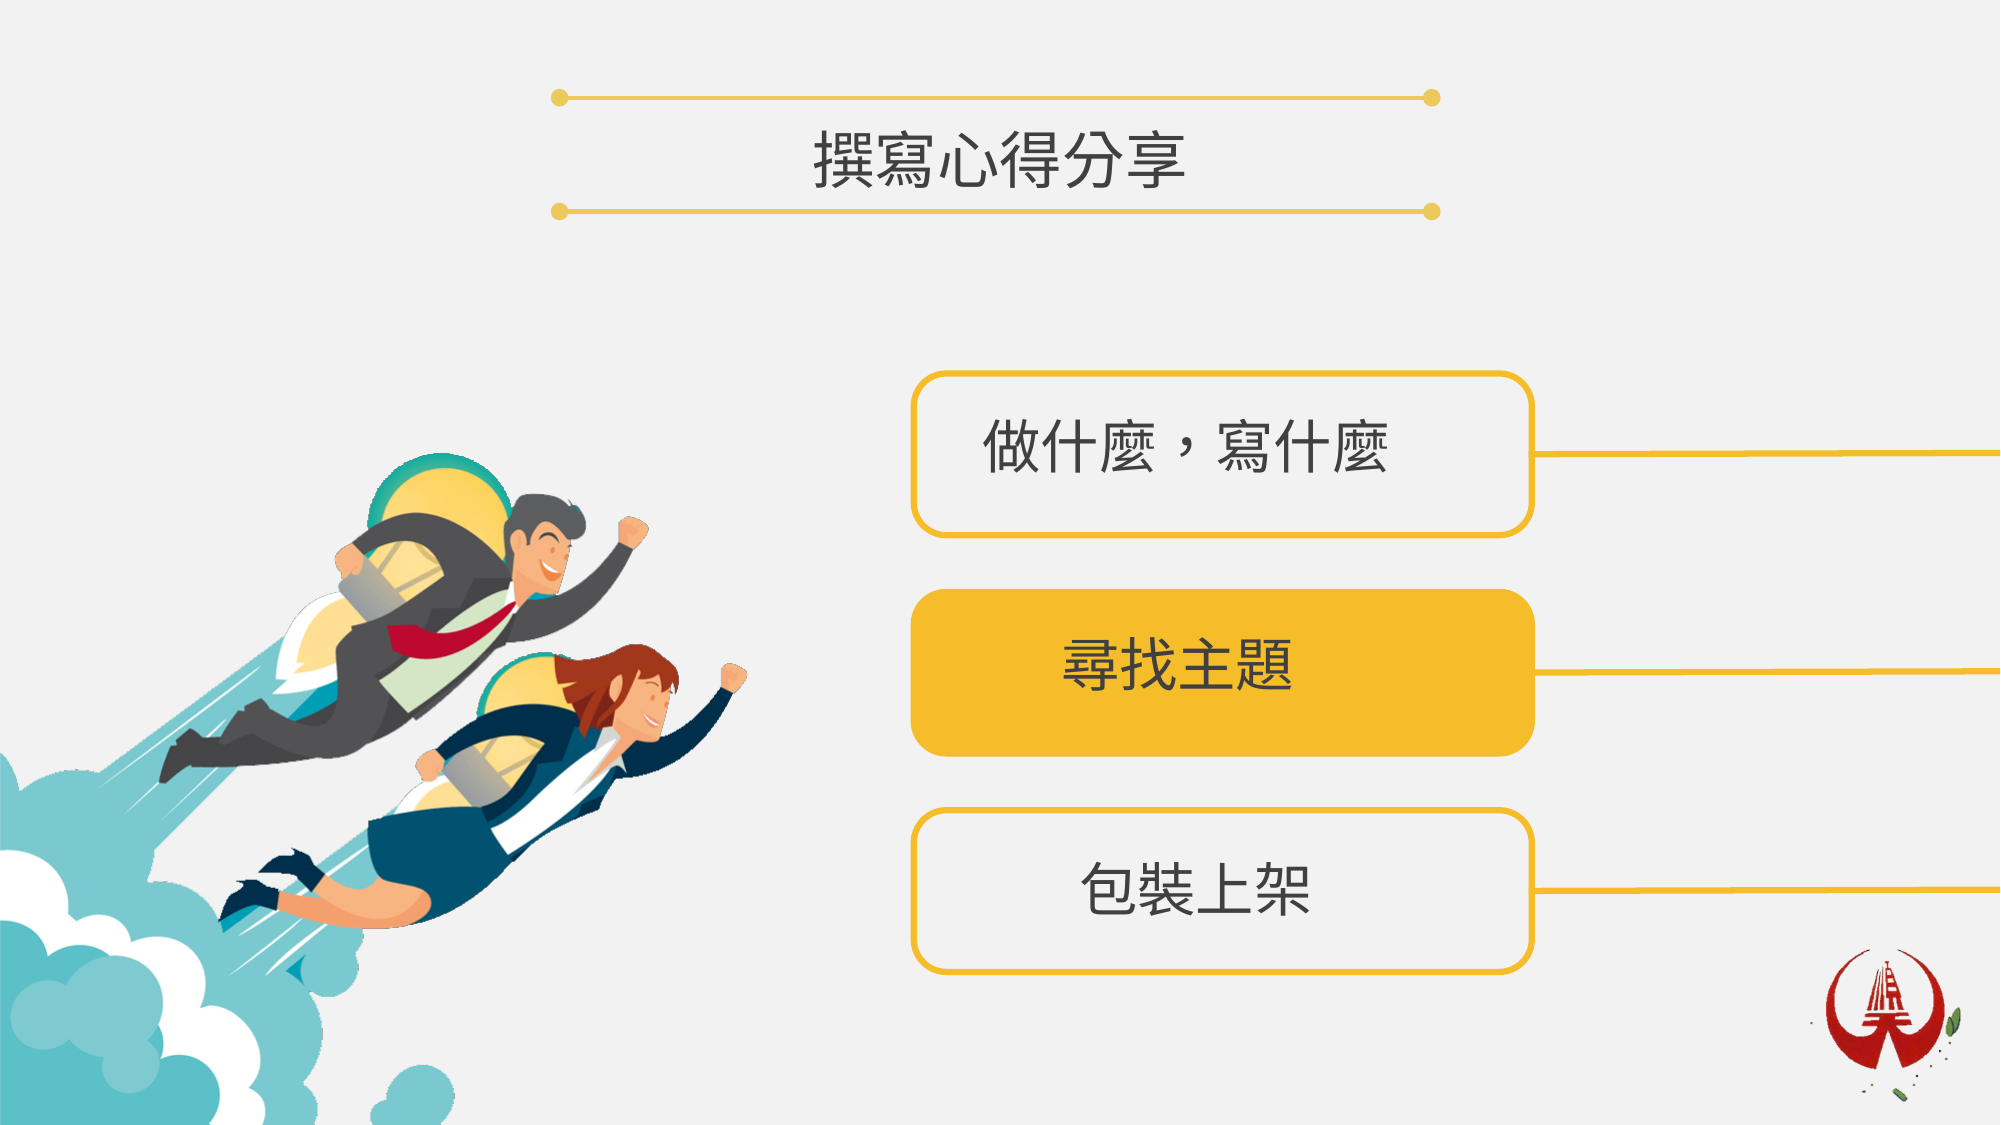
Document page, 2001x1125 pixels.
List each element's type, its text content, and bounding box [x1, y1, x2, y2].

text_box [550, 88, 569, 107]
text_box 做什麼，寫什麼 [967, 409, 1460, 488]
text_box [1423, 202, 1441, 221]
text_box [550, 202, 569, 221]
picture [0, 367, 801, 1125]
picture [1799, 941, 1967, 1109]
text_box 包裝上架 [1064, 853, 1328, 932]
text_box 尋找主題 [1046, 627, 1310, 706]
text_box 撰寫心得分享 [797, 113, 1203, 204]
text_box [913, 591, 1532, 754]
text_box [1423, 88, 1441, 107]
